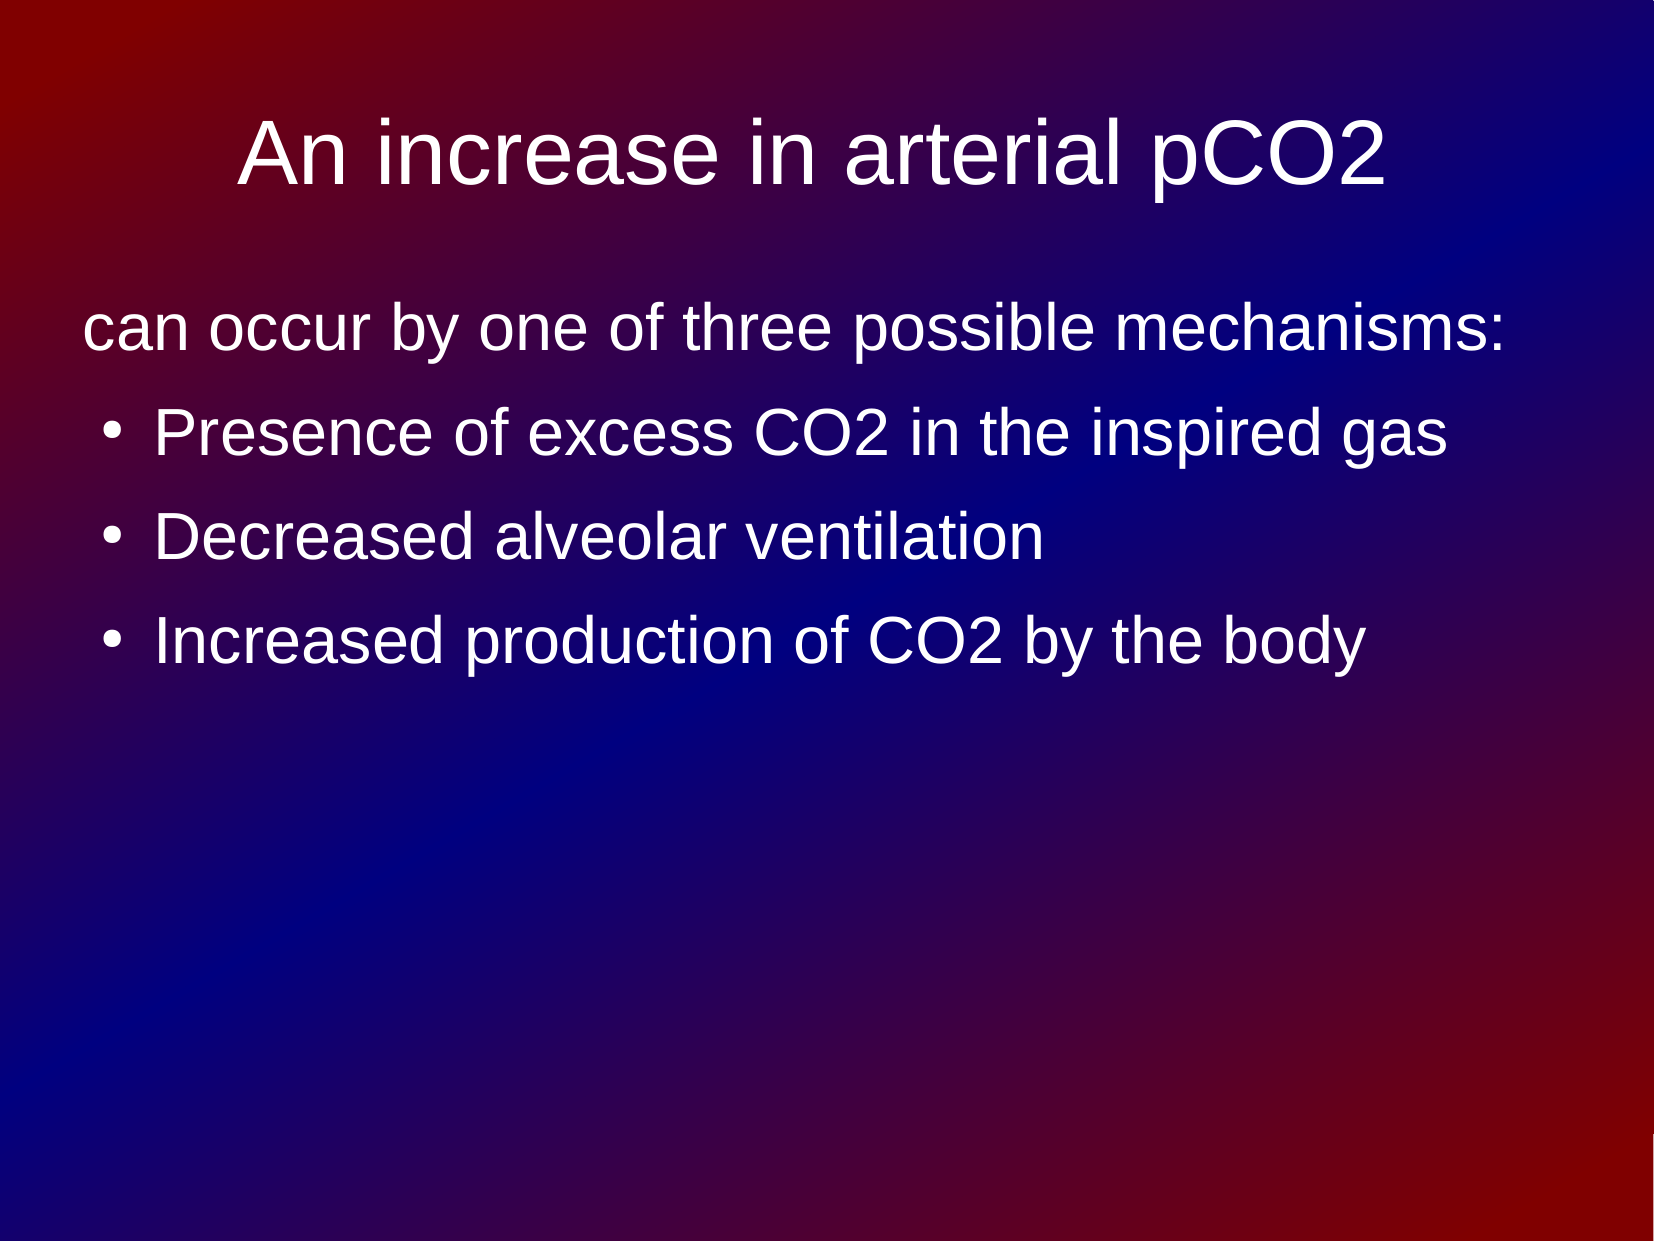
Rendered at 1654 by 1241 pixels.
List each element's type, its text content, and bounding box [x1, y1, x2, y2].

list can occur by one of three possible mechanisms: Presence of excess CO2 in the inspired gas Decreased alveolar ventilation Increased production of CO2 by the body [82, 290, 1571, 1094]
title An increase in arterial pCO2 [82, 56, 1571, 250]
